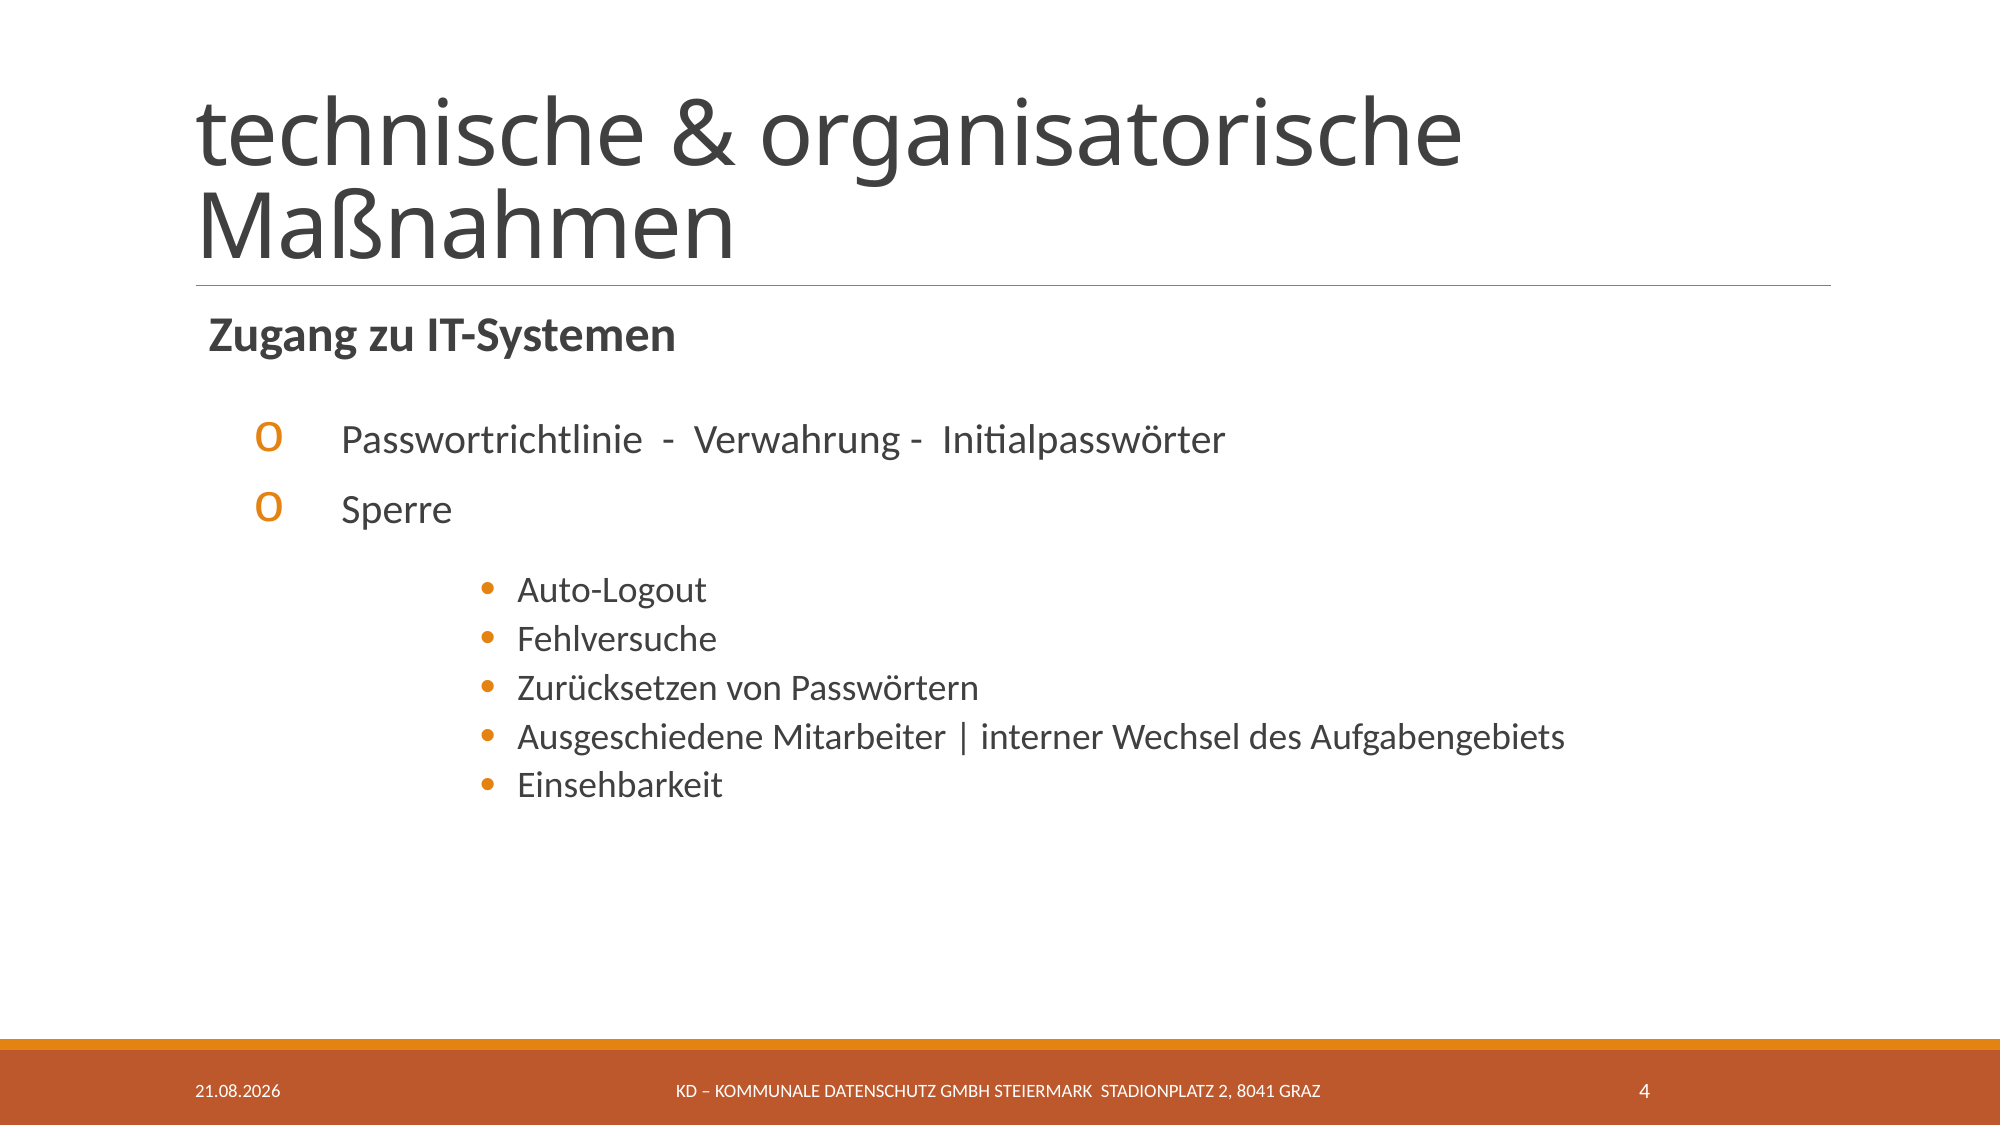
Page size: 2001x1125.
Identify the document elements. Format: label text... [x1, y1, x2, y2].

text_box [1624, 1059, 1840, 1120]
list Zugang zu IT-Systemen Passwortrichtlinie - Verwahrung - Initialpasswörter Sperre Auto-Logout Fehlversuche Zurücksetzen von Passwörtern Ausgeschiedene Mitarbeiter | interner Wechsel des Aufgabengebiets Einsehbarkeit [193, 301, 1892, 873]
text_box KD – Kommunale Datenschutz GmbH Steiermark Stadionplatz 2, 8041 Graz [604, 1059, 1396, 1120]
text_box 15.06.2018 [180, 1059, 586, 1120]
title technische & organisatorische Maßnahmen [180, 47, 1831, 286]
